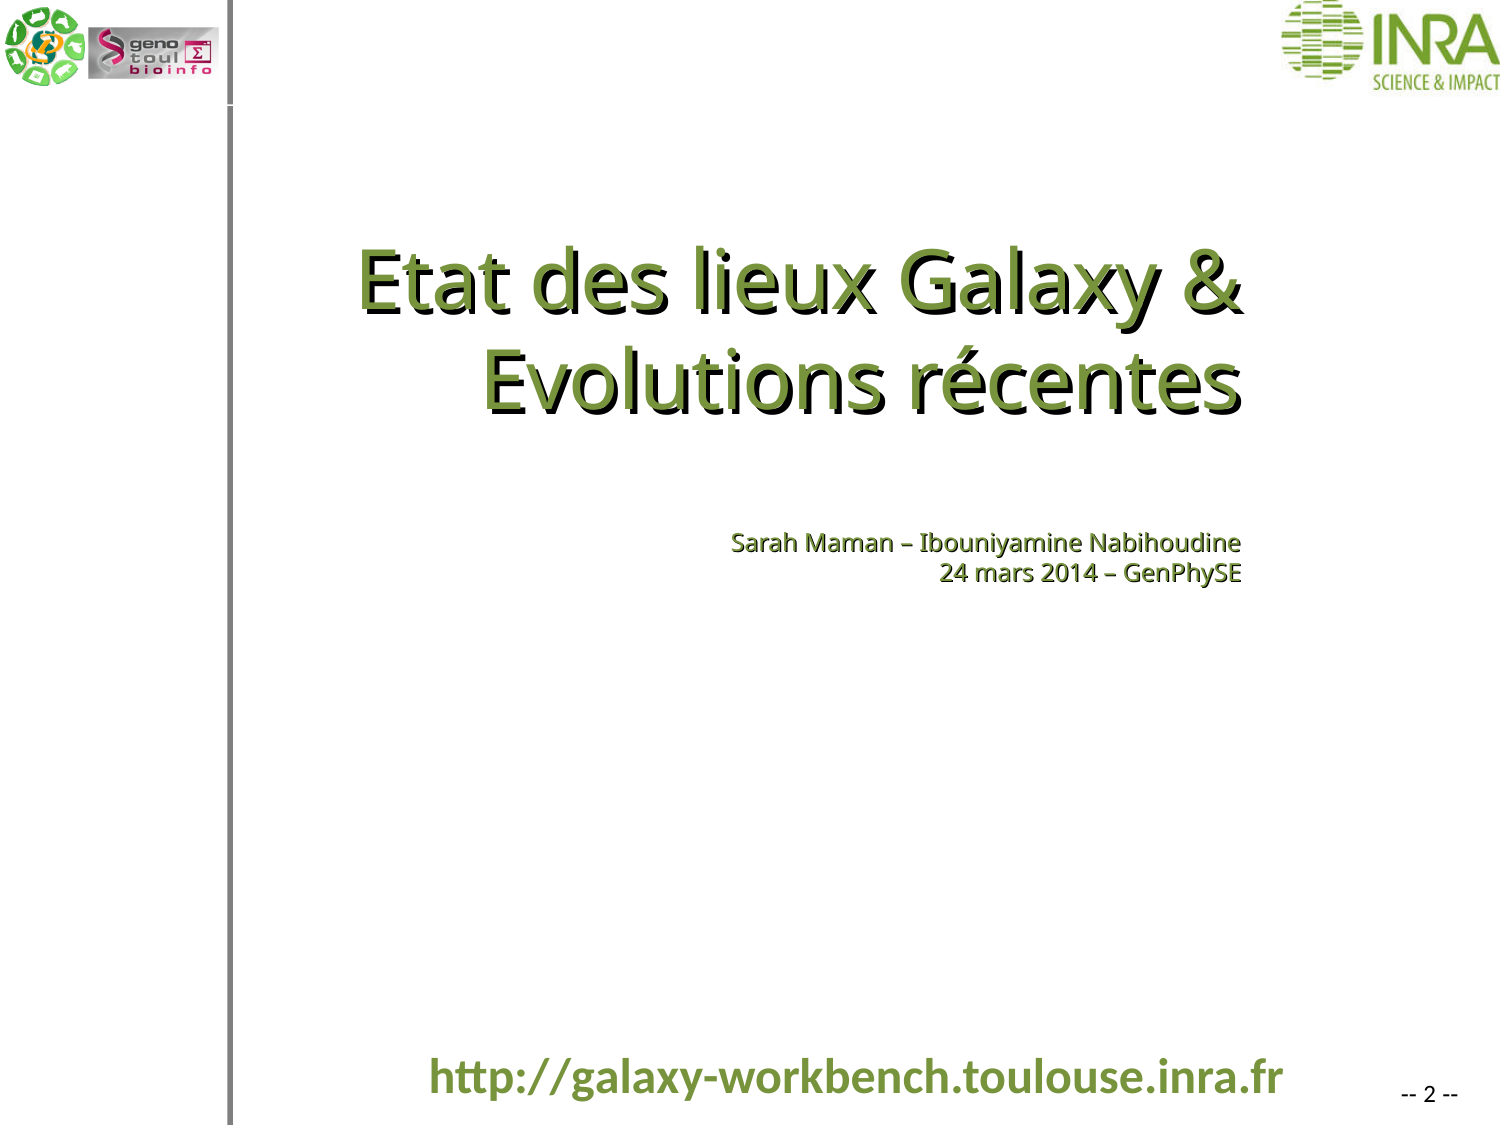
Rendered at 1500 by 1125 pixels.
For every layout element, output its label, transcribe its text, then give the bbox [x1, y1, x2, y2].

text_box http://galaxy-workbench.toulouse.inra.fr [212, 1048, 1500, 1113]
title Etat des lieux Galaxy & Evolutions récentes Sarah Maman – Ibouniyamine Nabihoudine 24 mars 2014 – GenPhySE [339, 179, 1395, 633]
